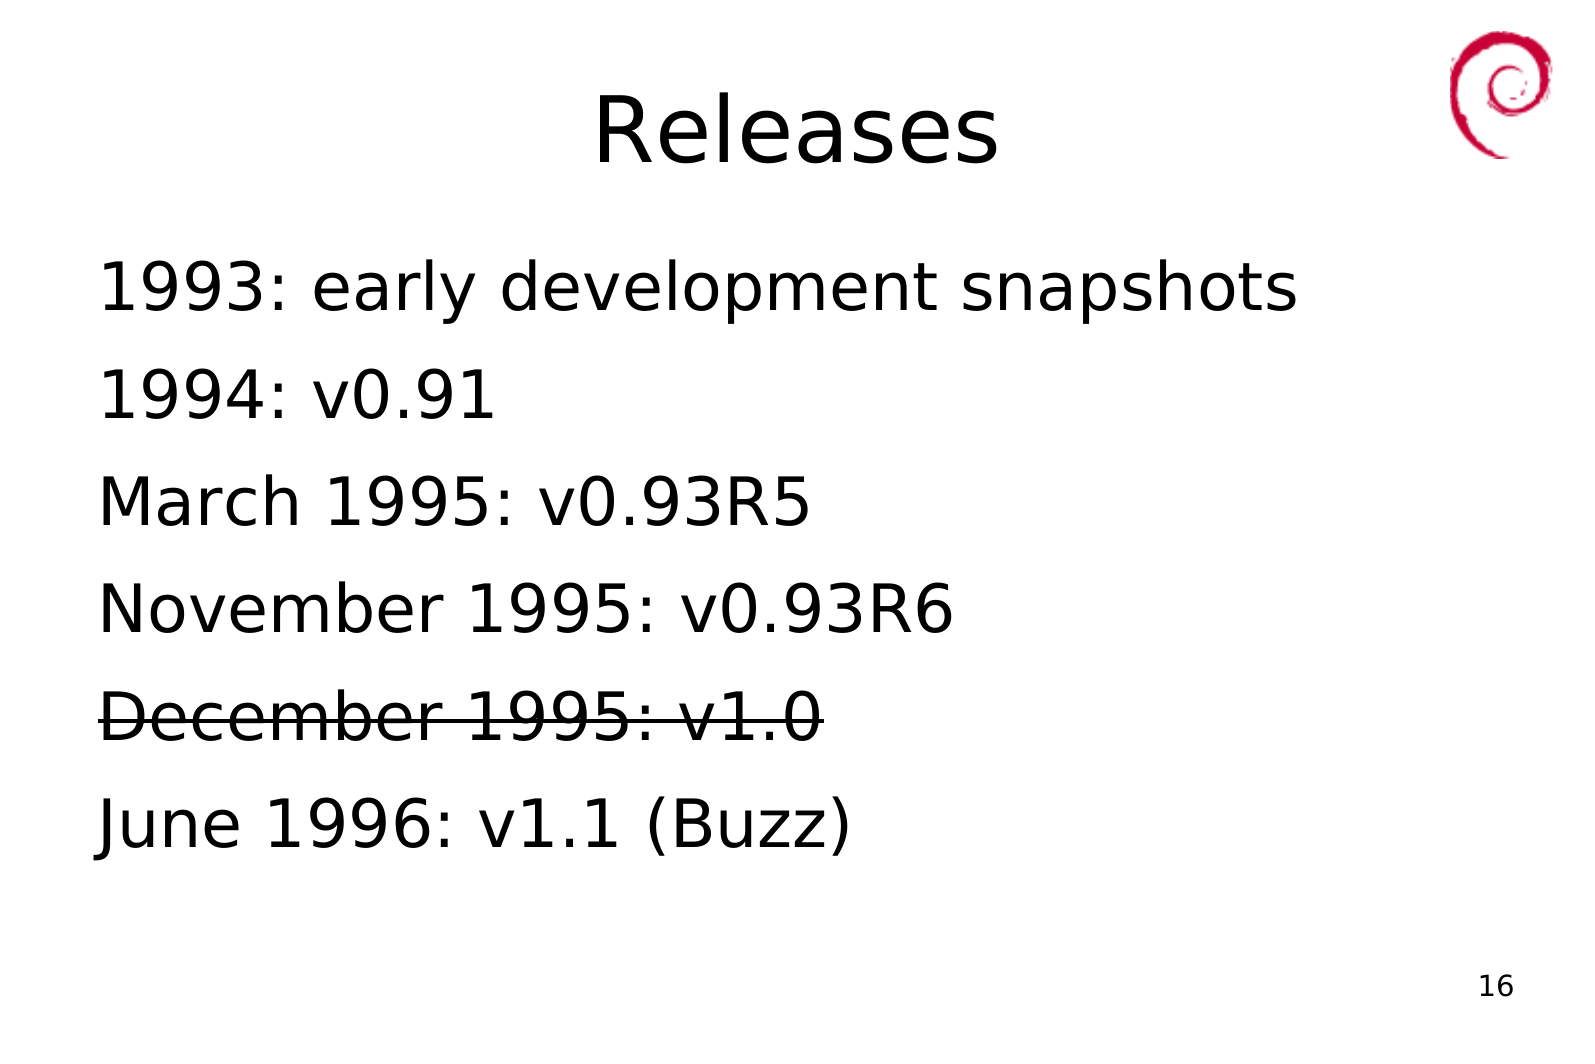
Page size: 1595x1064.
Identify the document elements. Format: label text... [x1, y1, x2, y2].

title Releases [79, 42, 1515, 221]
list 1993: early development snapshots 1994: v0.91 March 1995: v0.93R5 November 1995: v0.93R6 December 1995: v1.0 June 1996: v1.1 (Buzz) [79, 248, 1515, 970]
picture [1450, 31, 1555, 159]
